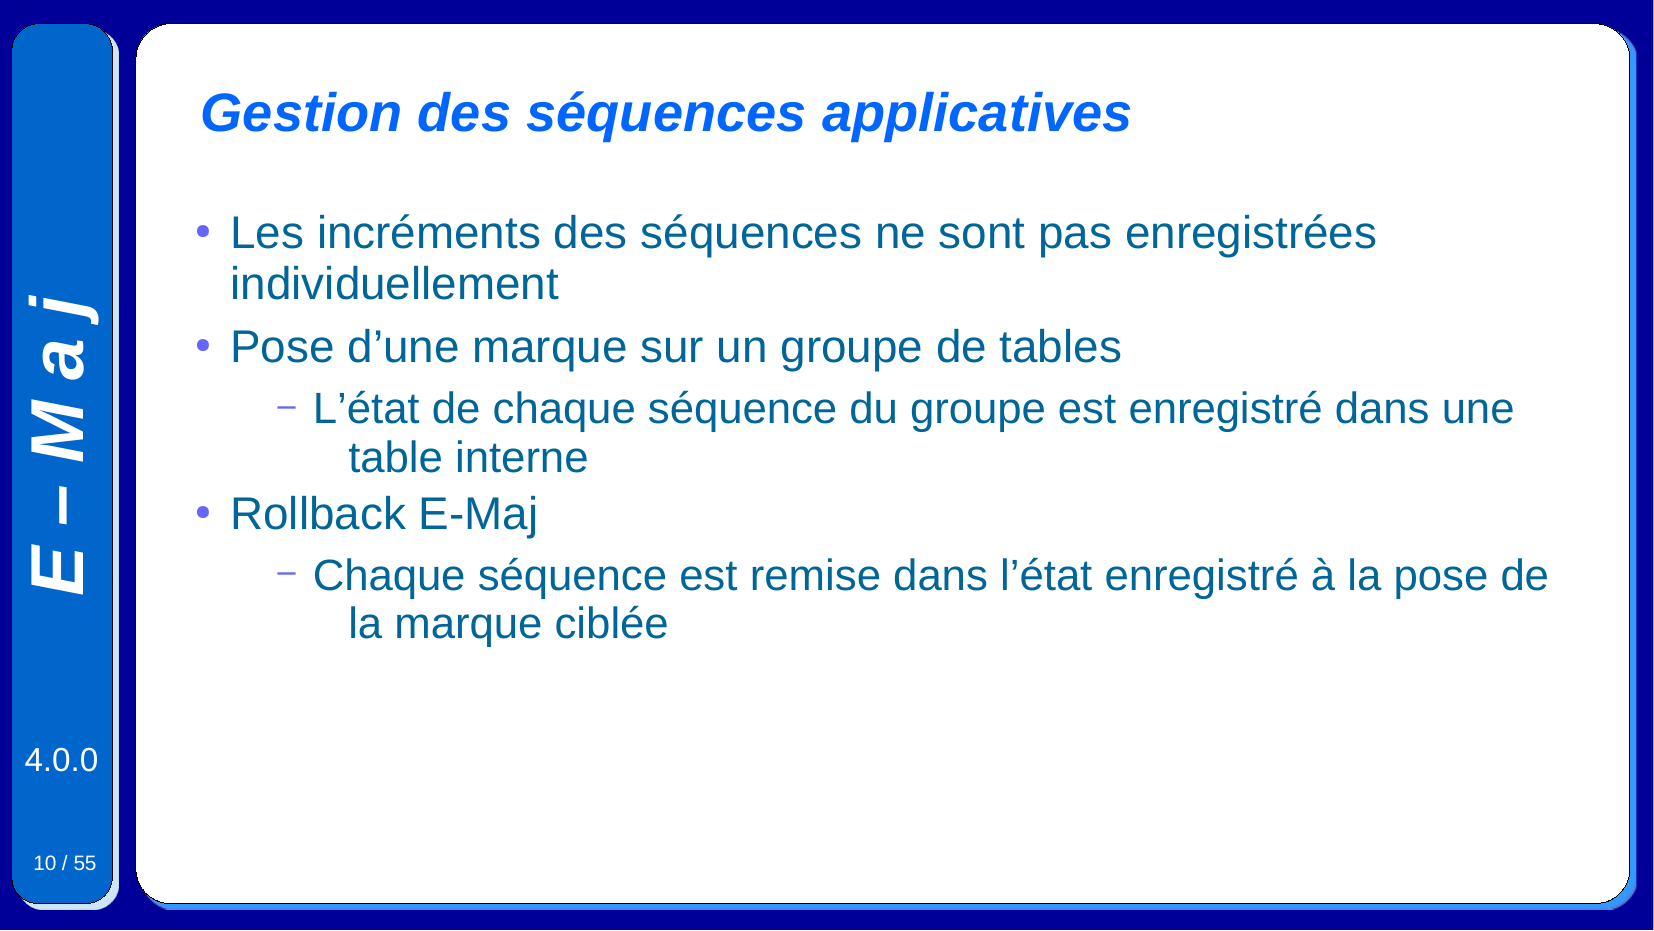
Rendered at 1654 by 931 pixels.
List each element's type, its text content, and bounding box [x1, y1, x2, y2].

list Les incréments des séquences ne sont pas enregistrées individuellement Pose d’une marque sur un groupe de tables L’état de chaque séquence du groupe est enregistré dans une table interne Rollback E-Maj Chaque séquence est remise dans l’état enregistré à la pose de la marque ciblée [177, 206, 1587, 827]
title Gestion des séquences applicatives [200, 34, 1575, 191]
